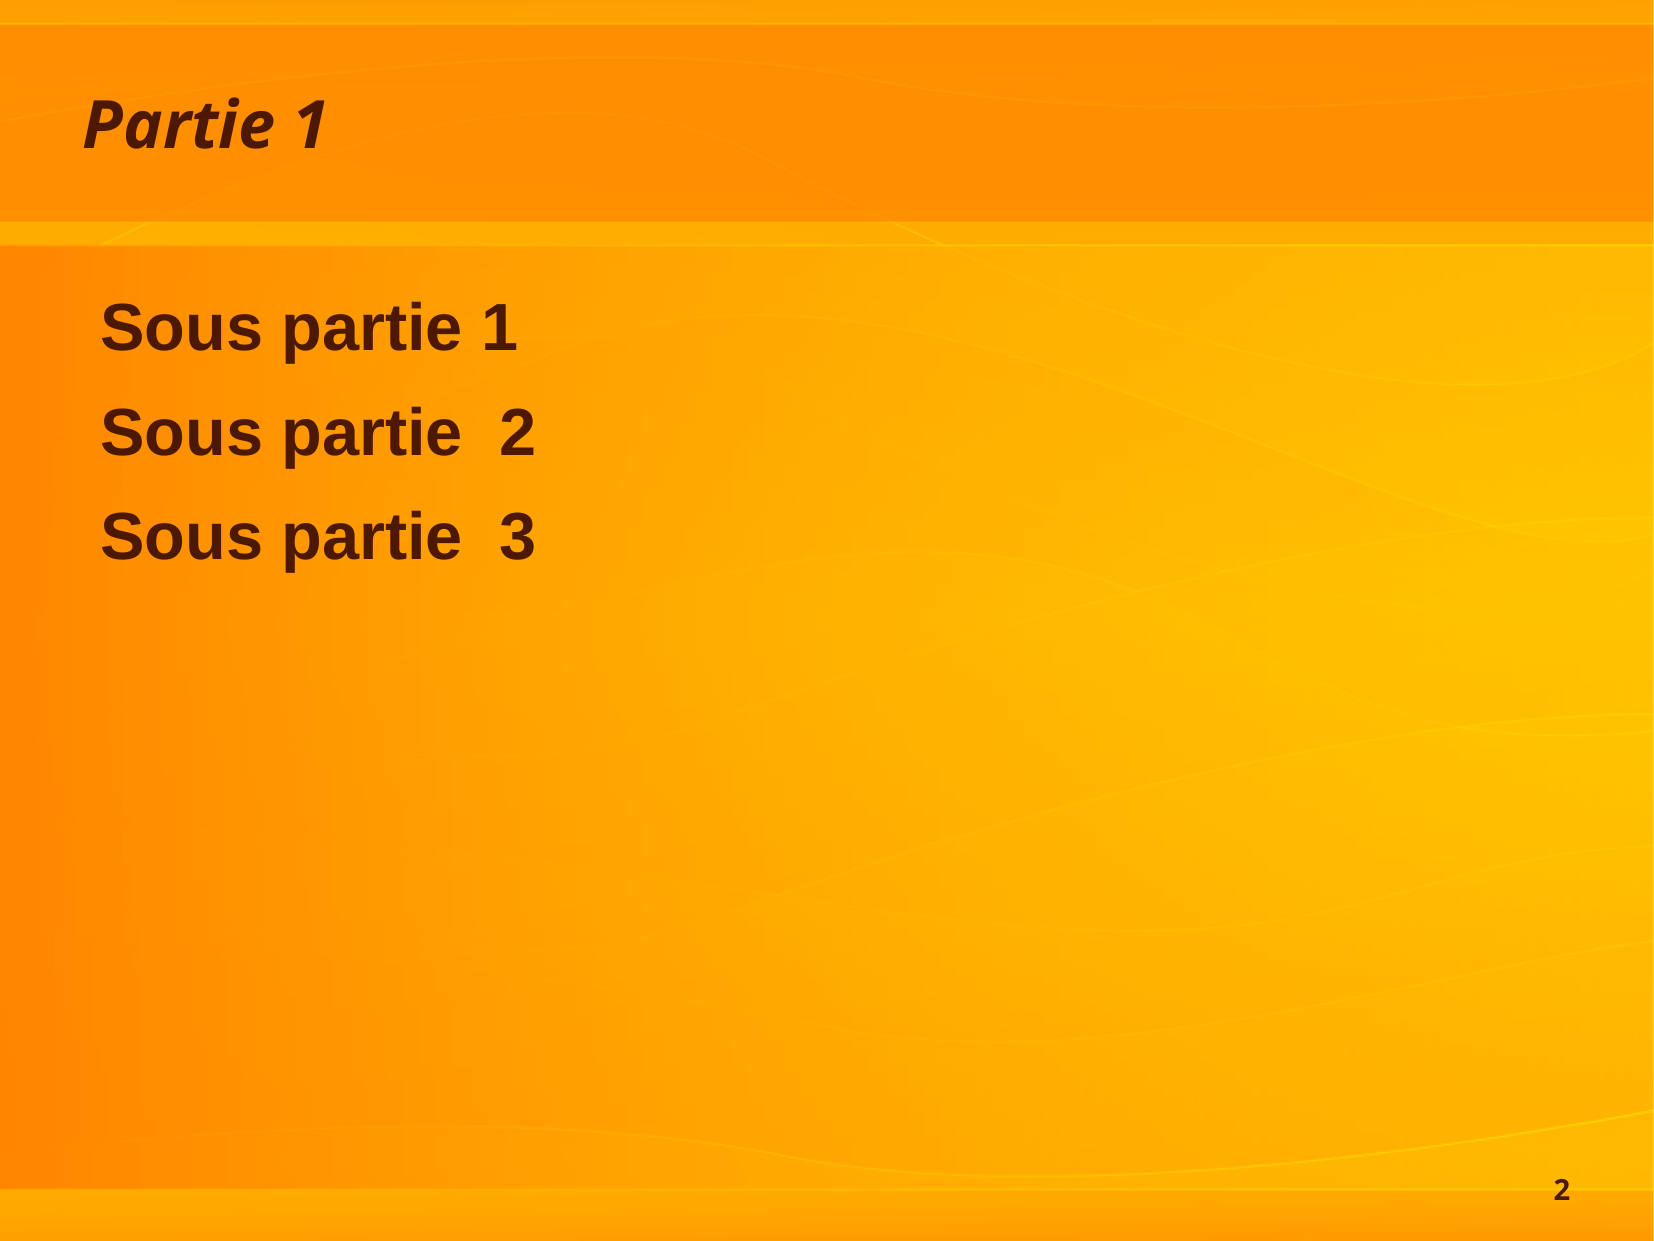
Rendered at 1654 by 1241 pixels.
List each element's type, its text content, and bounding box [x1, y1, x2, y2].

list Sous partie 1 Sous partie 2 Sous partie 3 [82, 290, 1571, 1123]
picture [0, 0, 1654, 1241]
title Partie 1 [23, 8, 1625, 237]
